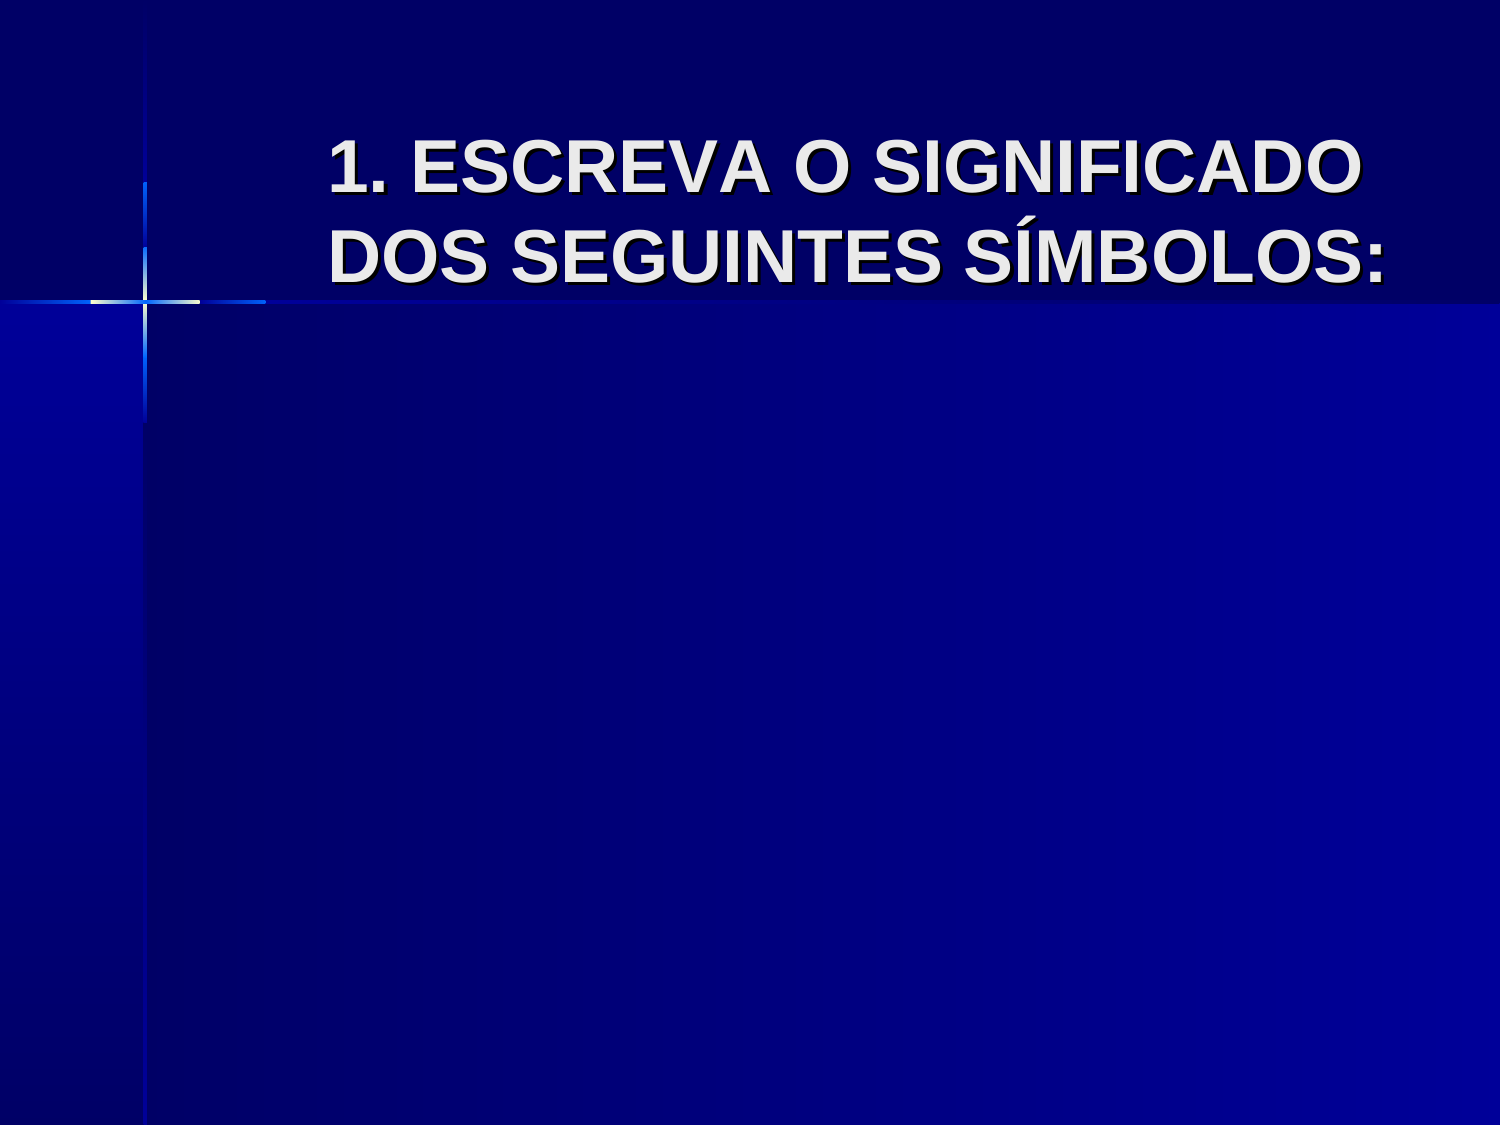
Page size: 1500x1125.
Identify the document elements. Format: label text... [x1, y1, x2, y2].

title 1. ESCREVA O SIGNIFICADO DOS SEGUINTES SÍMBOLOS: [174, 0, 1413, 406]
